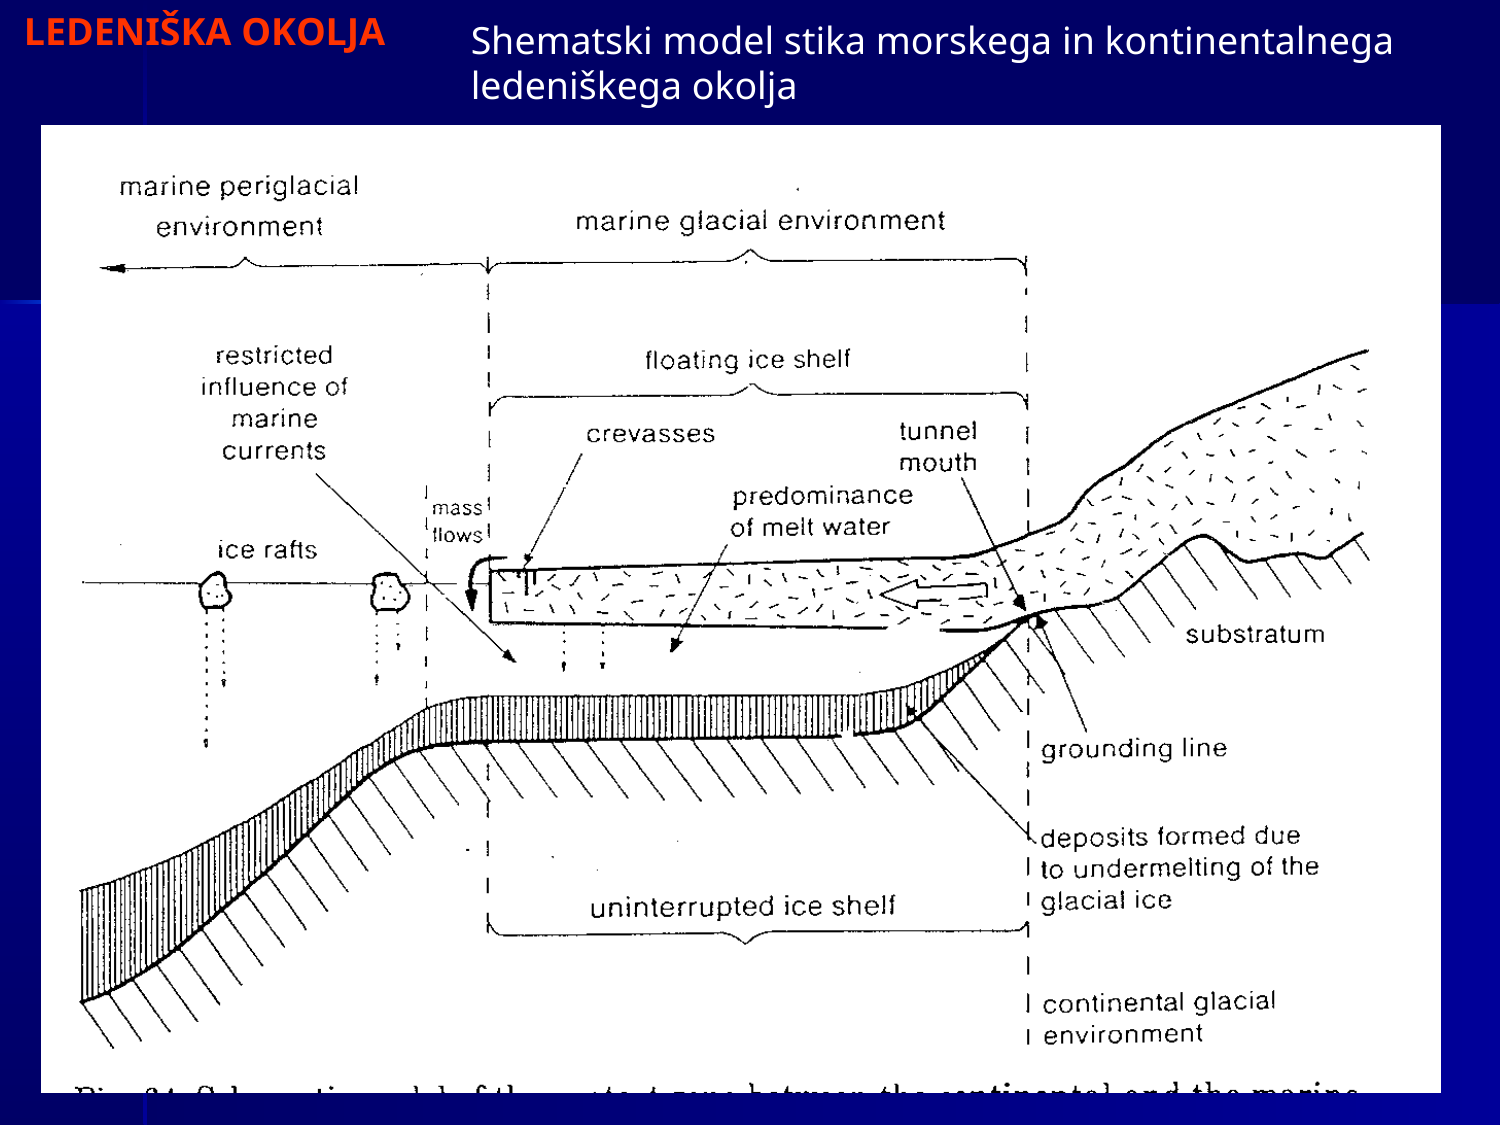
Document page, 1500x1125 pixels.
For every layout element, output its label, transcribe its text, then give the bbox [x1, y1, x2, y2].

text_box LEDENIŠKA OKOLJA [9, 0, 401, 61]
text_box Shematski model stika morskega in kontinentalnega ledeniškega okolja [456, 9, 1420, 116]
picture [41, 125, 1441, 1093]
